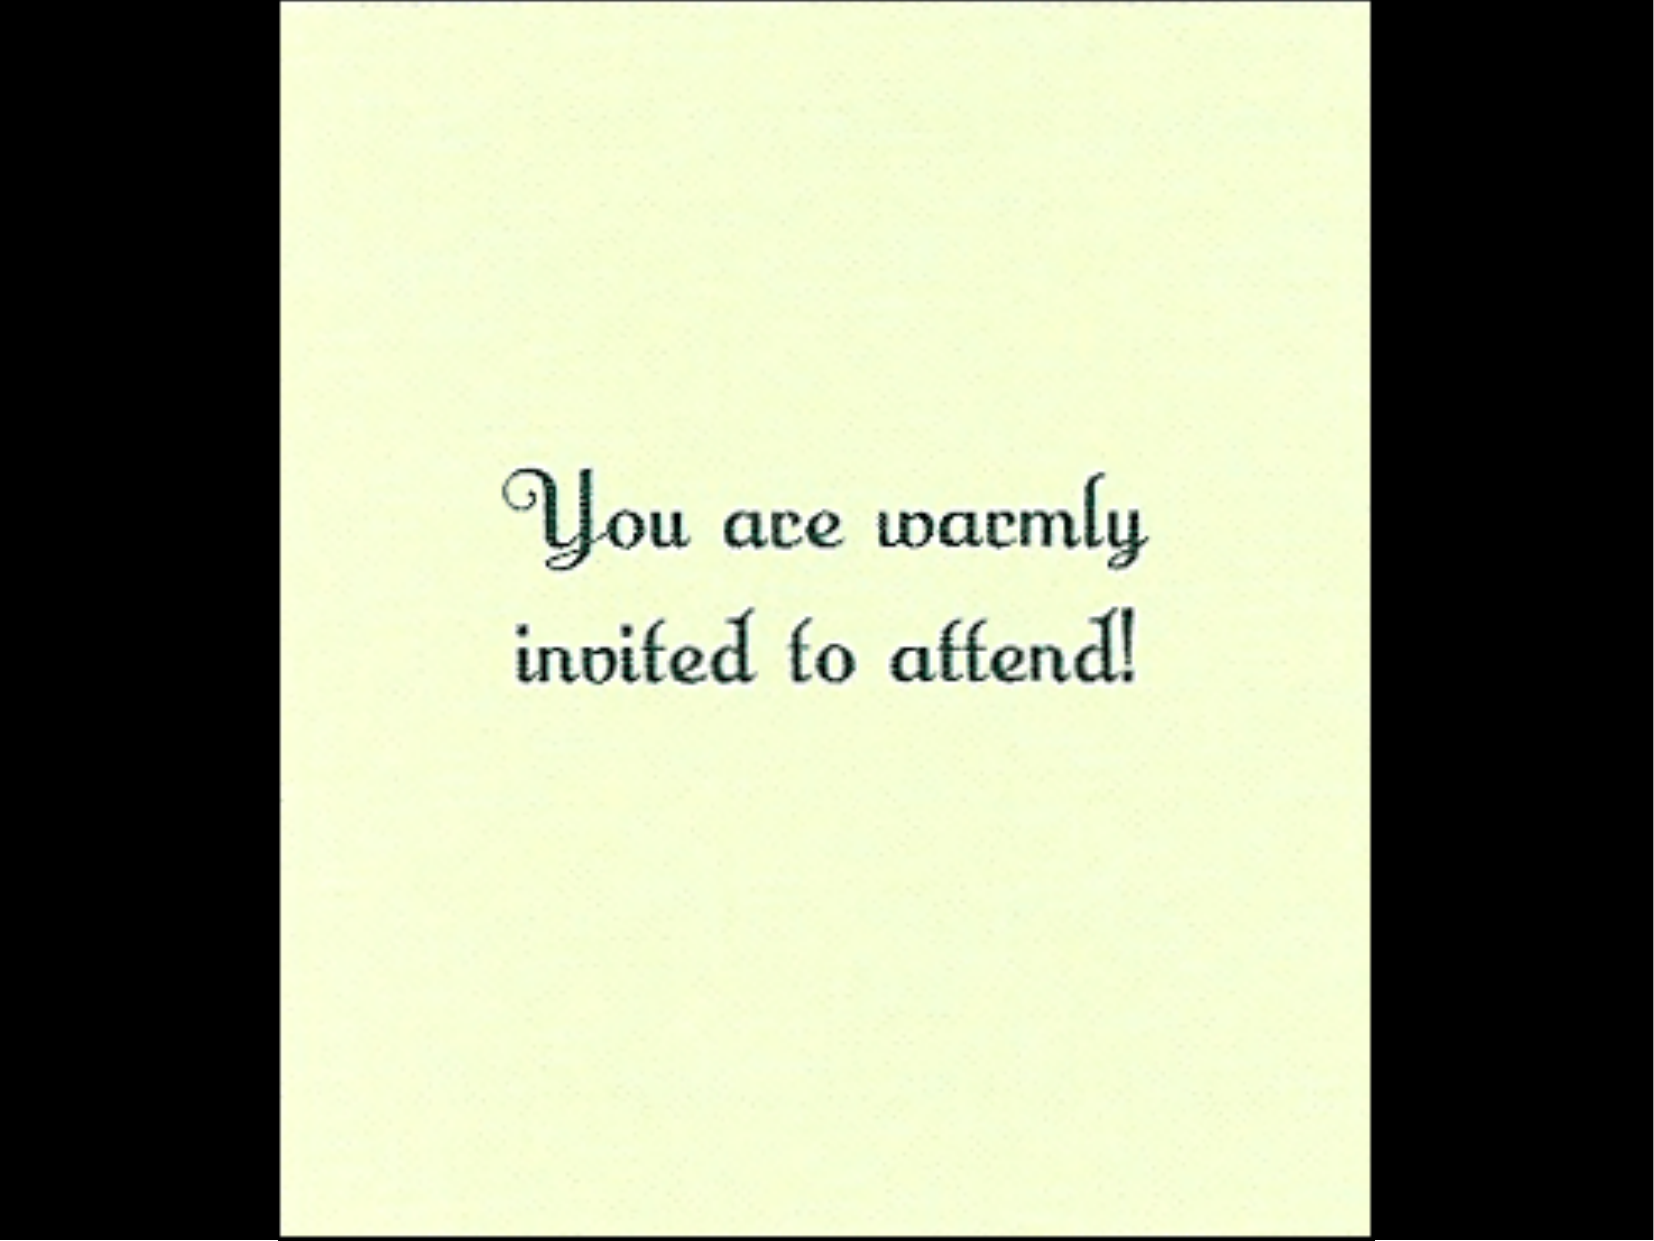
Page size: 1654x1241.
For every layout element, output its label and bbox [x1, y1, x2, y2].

picture [278, 0, 1375, 1241]
